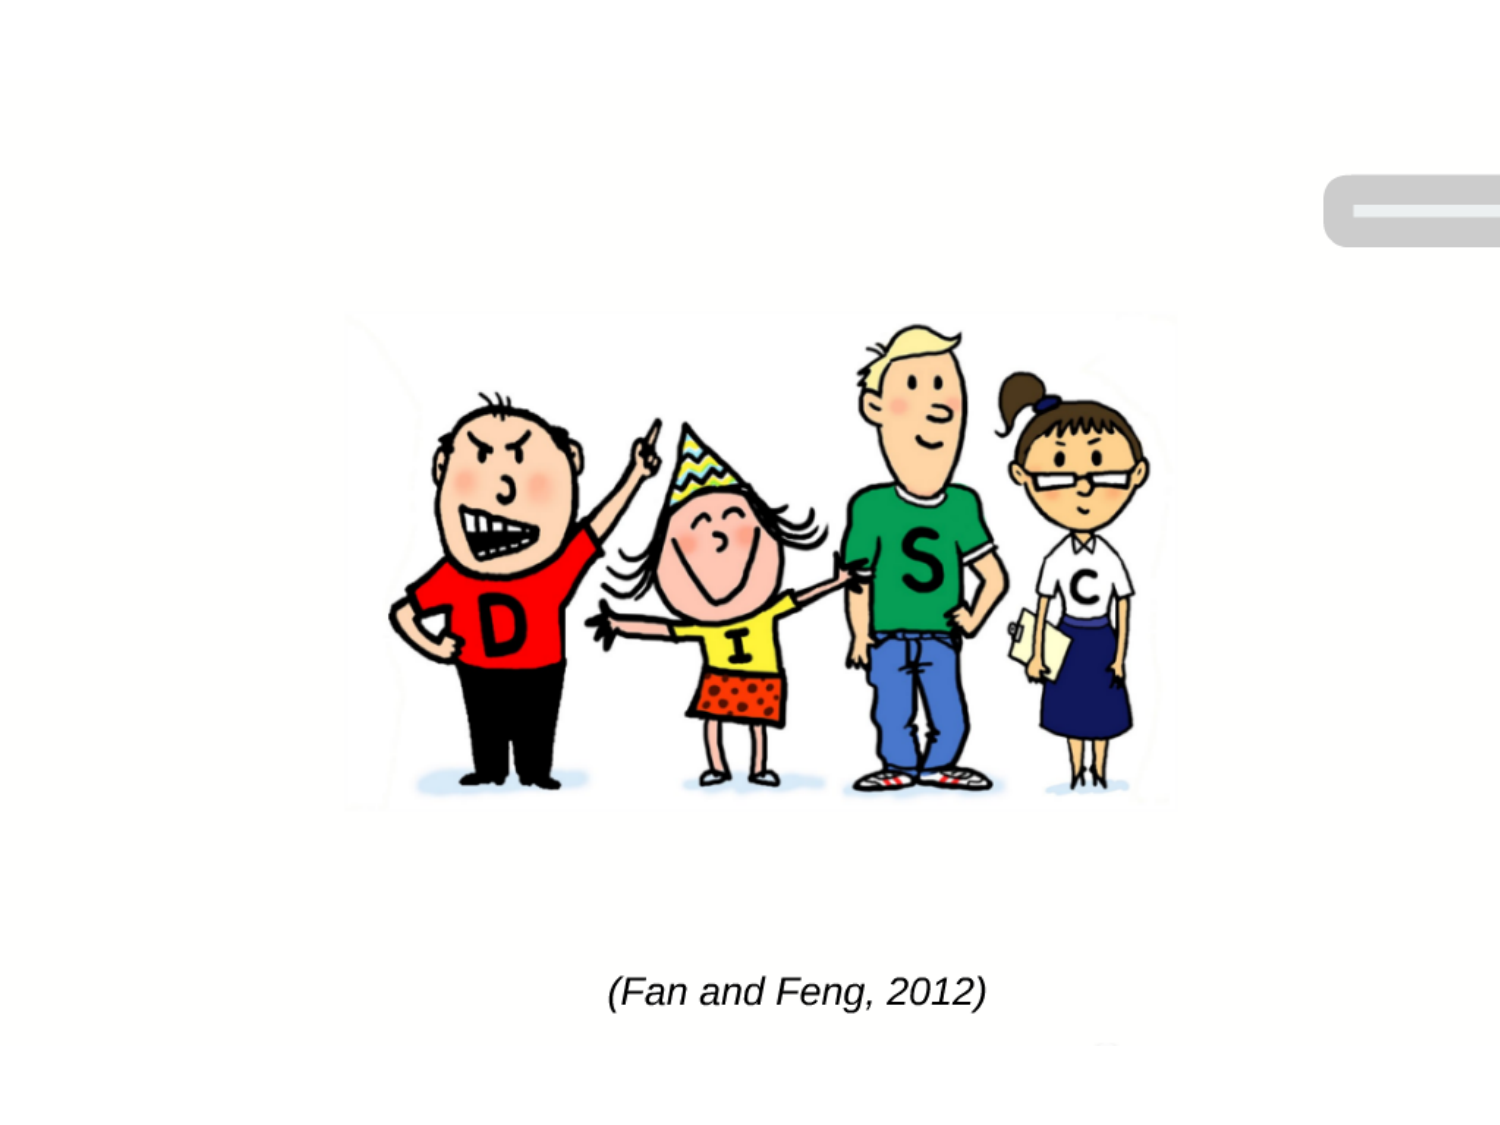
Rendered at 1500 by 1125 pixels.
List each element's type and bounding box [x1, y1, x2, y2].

picture [0, 79, 1500, 1046]
